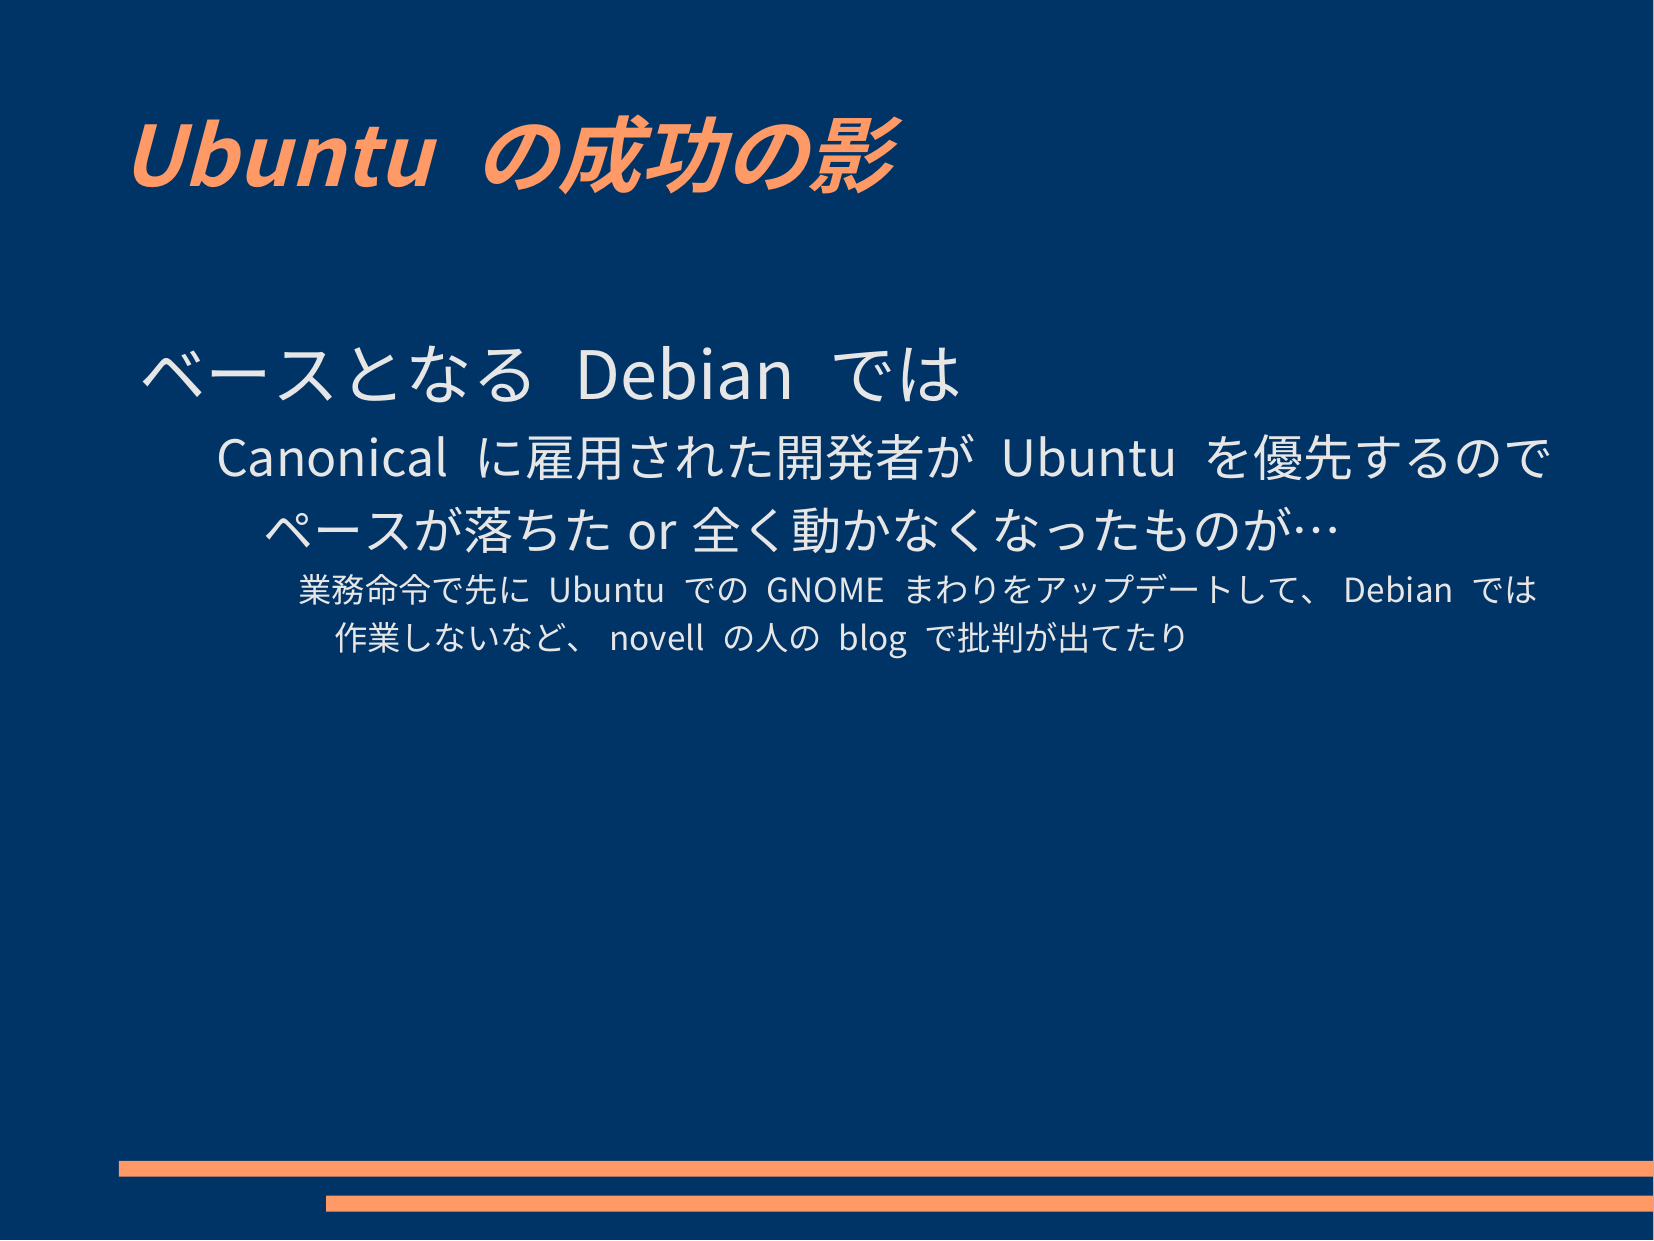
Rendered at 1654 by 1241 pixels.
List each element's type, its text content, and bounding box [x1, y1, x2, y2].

title Ubuntu の成功の影 [121, 46, 1534, 254]
list ベースとなる Debian では Canonical に雇用された開発者が Ubuntu を優先するのでペースが落ちたor全く動かなくなったものが… 業務命令で先に Ubuntu での GNOME まわりをアップデートして、Debian では作業しないなど、novell の人の blog で批判が出てたり [121, 322, 1561, 1132]
